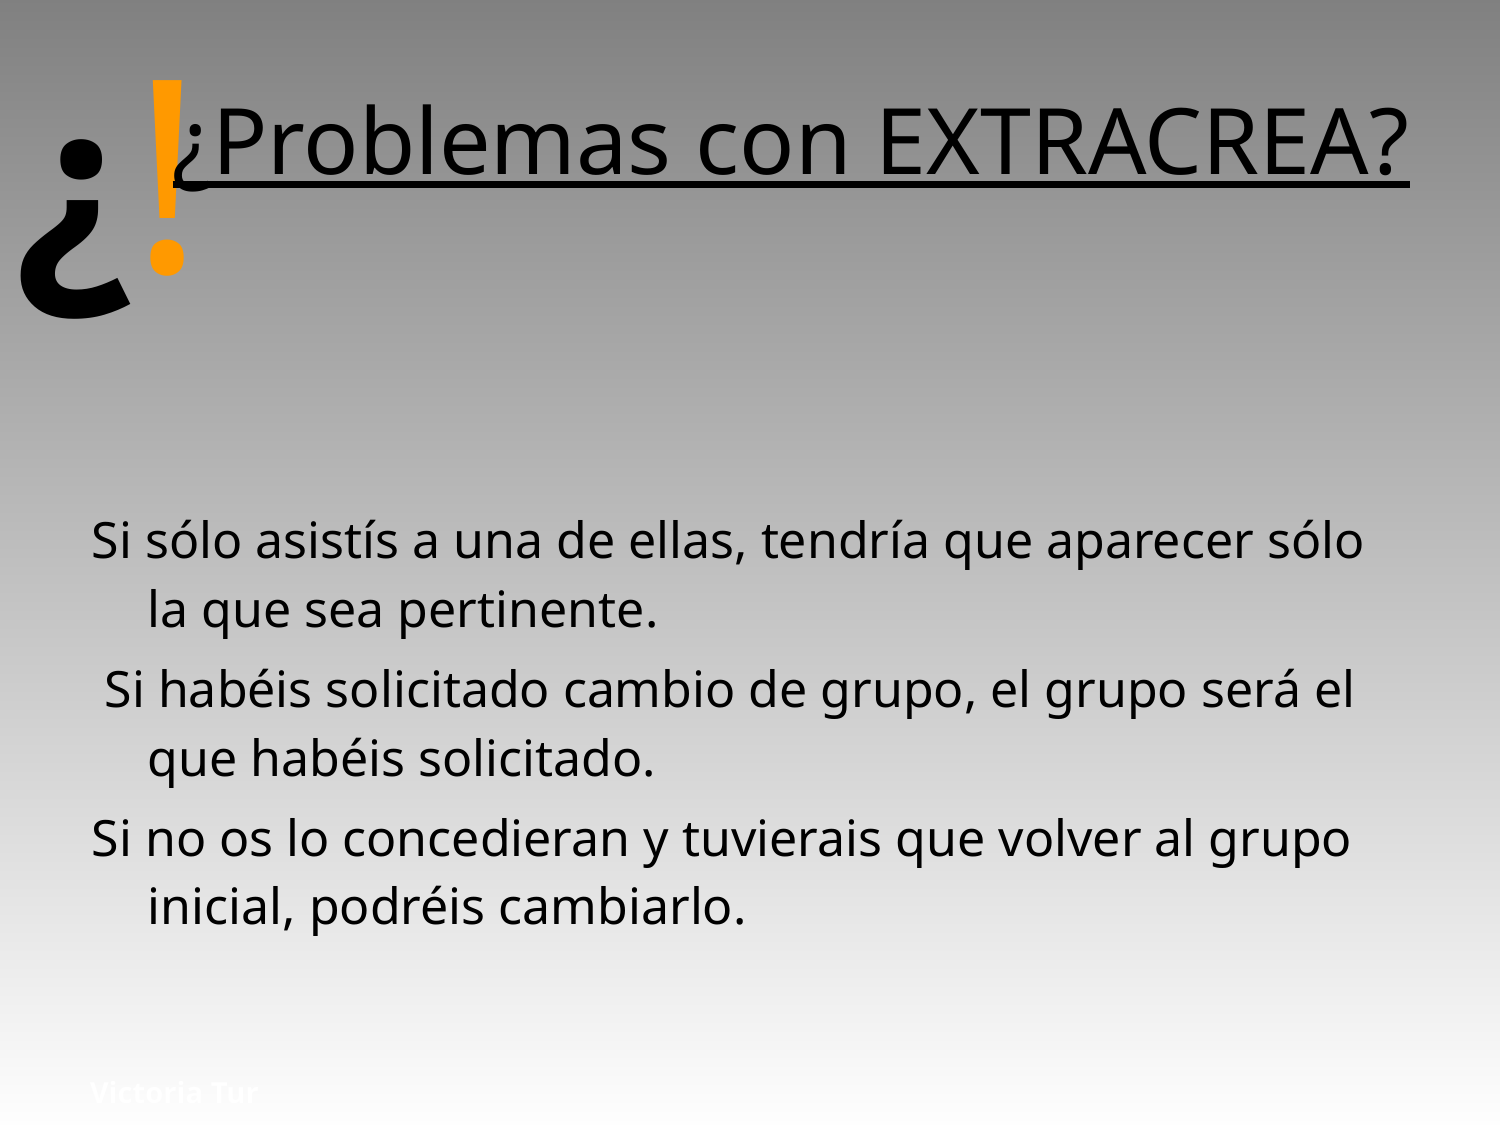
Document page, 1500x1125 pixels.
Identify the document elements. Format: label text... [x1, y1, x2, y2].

title ¿Problemas con EXTRACREA? [75, 45, 1426, 233]
list Si sólo asistís a una de ellas, tendría que aparecer sólo la que sea pertinente. Si habéis solicitado cambio de grupo, el grupo será el que habéis solicitado. Si no os lo concedieran y tuvierais que volver al grupo inicial, podréis cambiarlo. [76, 255, 1427, 998]
